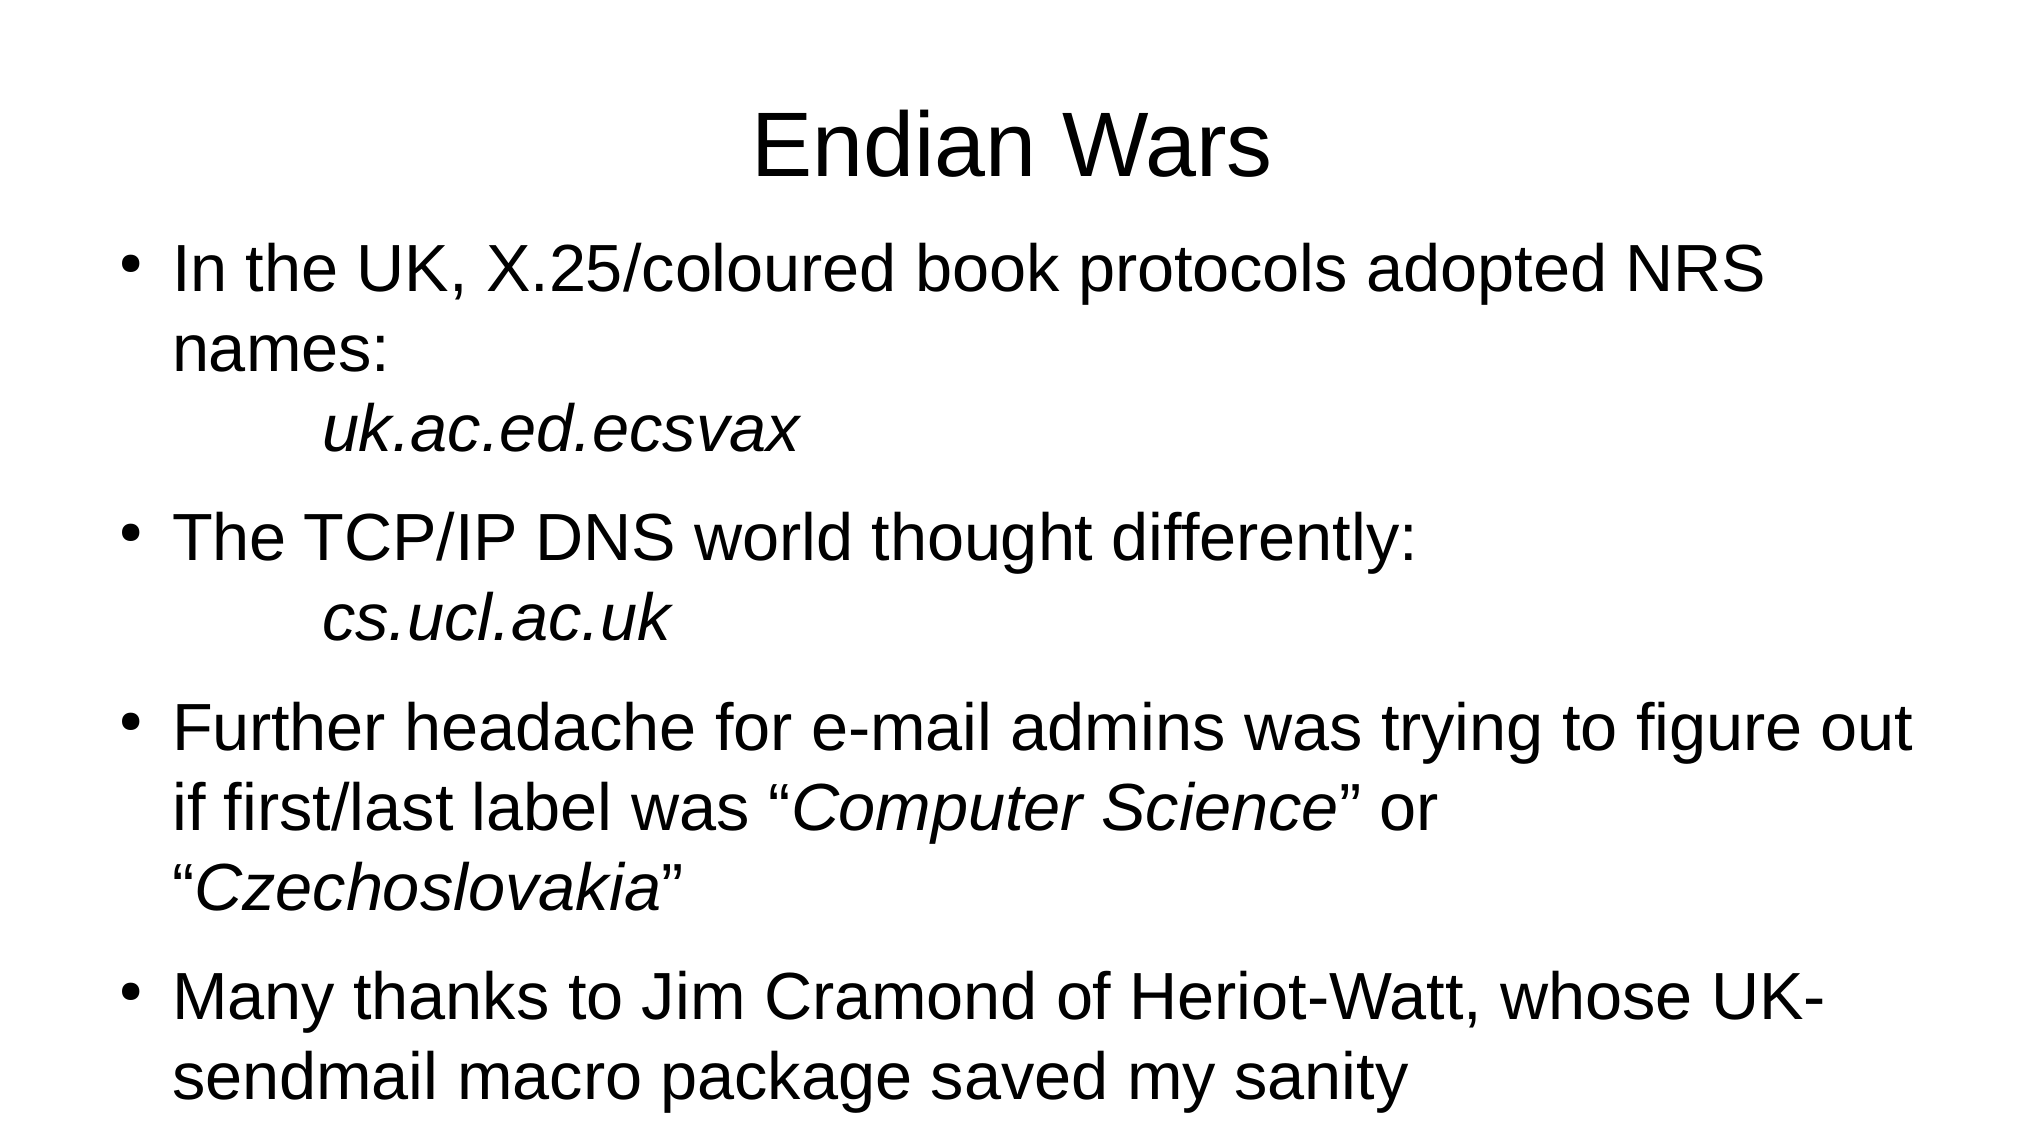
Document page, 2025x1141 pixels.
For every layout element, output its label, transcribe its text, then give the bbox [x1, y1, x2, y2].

list In the UK, X.25/coloured book protocols adopted NRS names: uk.ac.ed.ecsvax The TCP/IP DNS world thought differently: cs.ucl.ac.uk Further headache for e-mail admins was trying to figure out if first/last label was “Computer Science” or “Czechoslovakia” Many thanks to Jim Cramond of Heriot-Watt, whose UK-sendmail macro package saved my sanity [101, 224, 1950, 886]
title Endian Wars [101, 45, 1924, 224]
